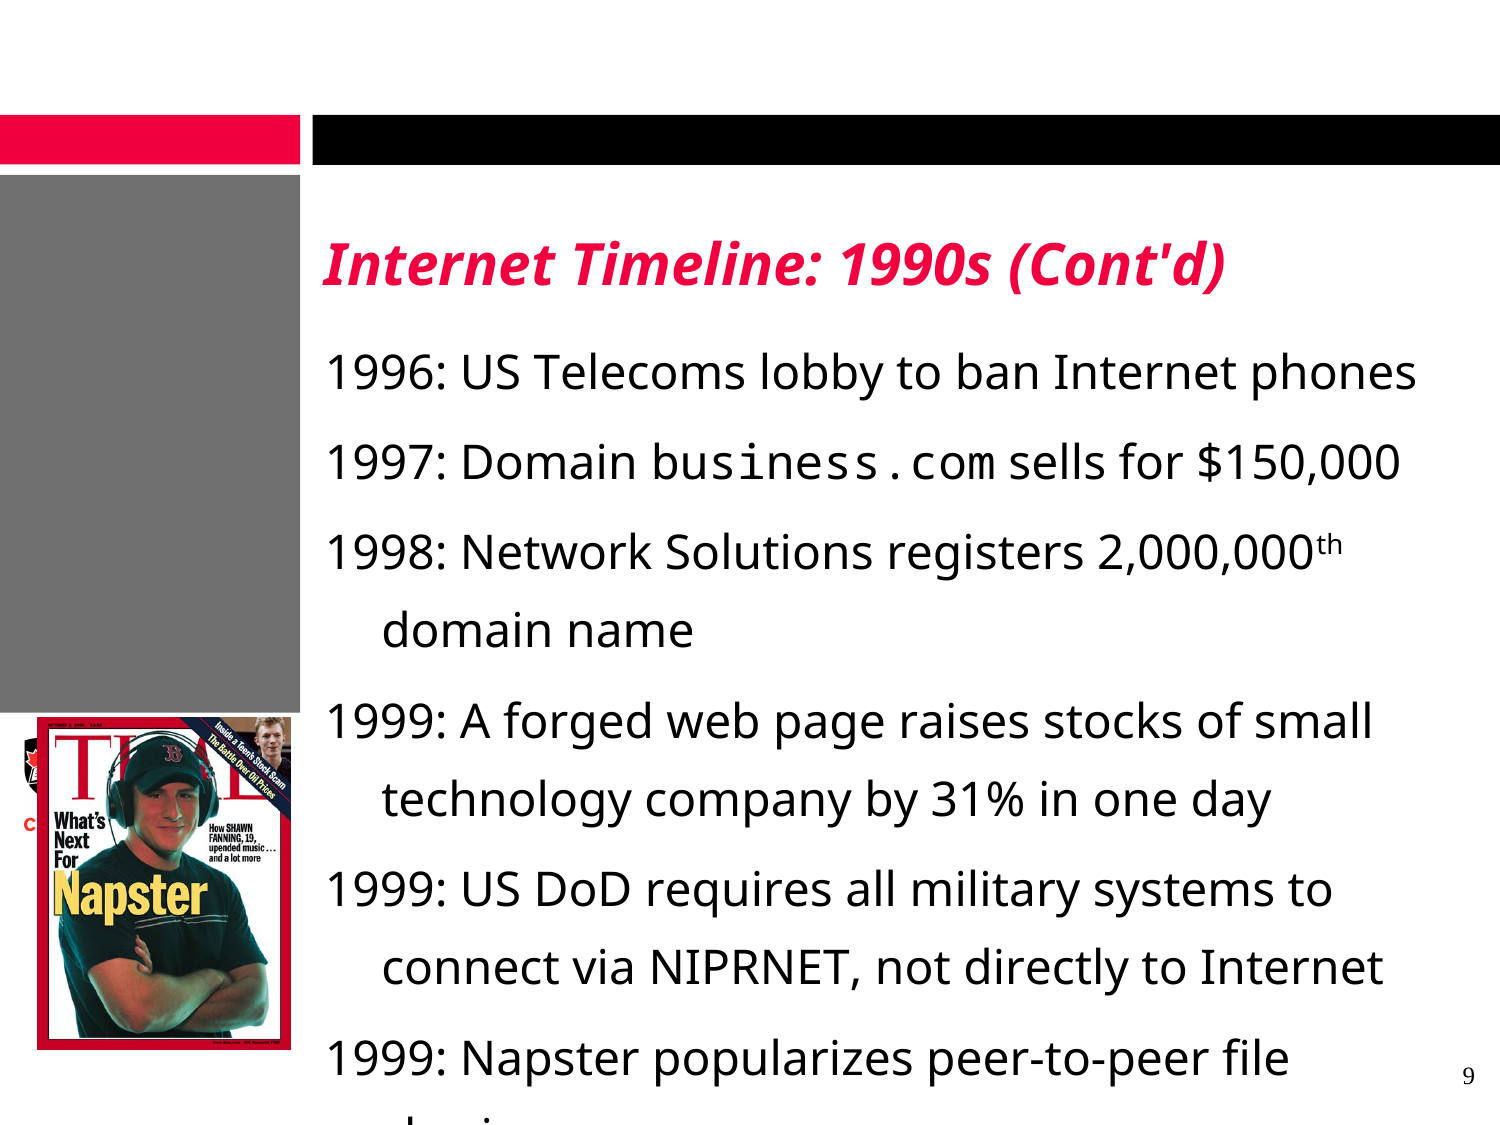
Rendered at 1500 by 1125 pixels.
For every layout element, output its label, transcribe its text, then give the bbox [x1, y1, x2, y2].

picture [24, 717, 291, 1051]
title Internet Timeline: 1990s (Cont'd) [324, 194, 1450, 324]
list 1996: US Telecoms lobby to ban Internet phones 1997: Domain business.com sells for $150,000 1998: Network Solutions registers 2,000,000th domain name 1999: A forged web page raises stocks of small technology company by 31% in one day 1999: US DoD requires all military systems to connect via NIPRNET, not directly to Internet 1999: Napster popularizes peer-to-peer file sharing [324, 324, 1450, 1073]
